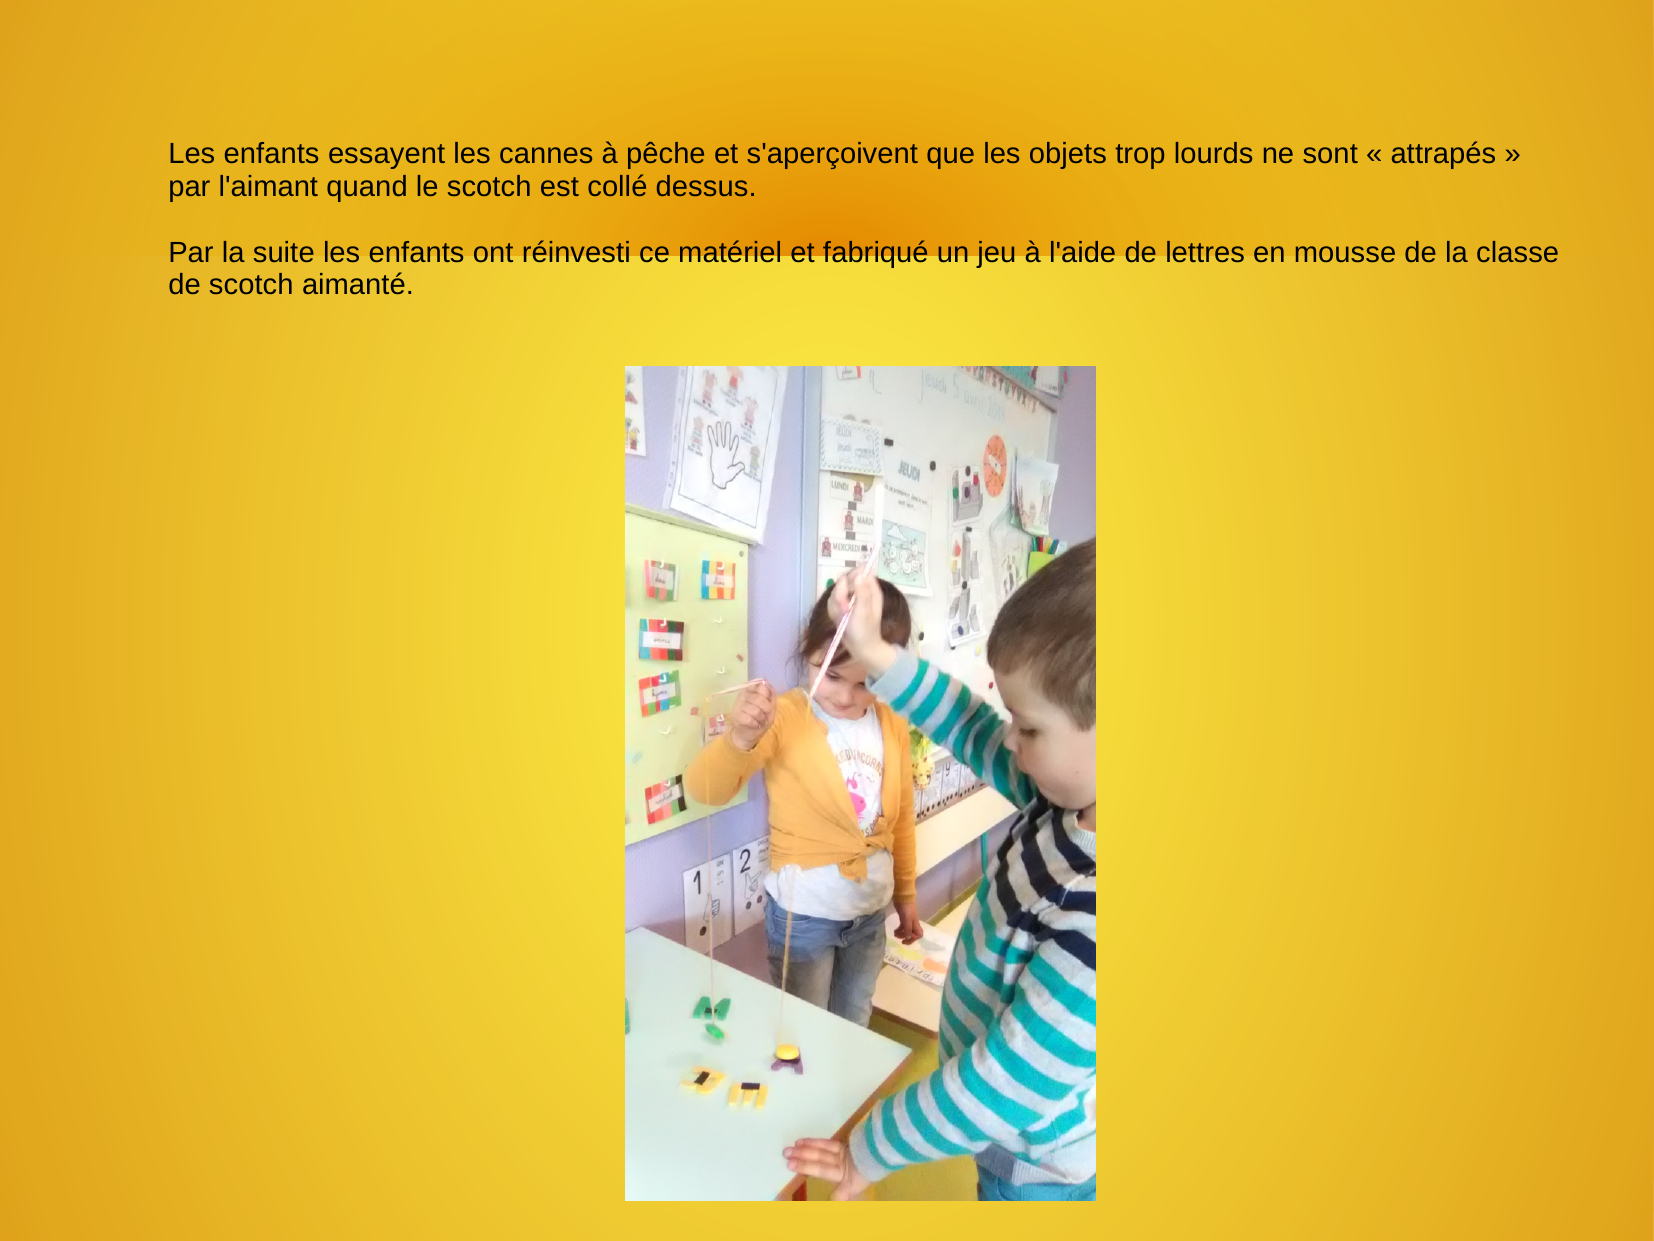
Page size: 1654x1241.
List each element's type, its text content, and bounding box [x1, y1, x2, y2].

picture [625, 366, 1096, 1201]
text_box Les enfants essayent les cannes à pêche et s'aperçoivent que les objets trop lourds ne sont « attrapés » par l'aimant quand le scotch est collé dessus. Par la suite les enfants ont réinvesti ce matériel et fabriqué un jeu à l'aide de lettres en mousse de la classe de scotch aimanté. [153, 129, 1584, 318]
